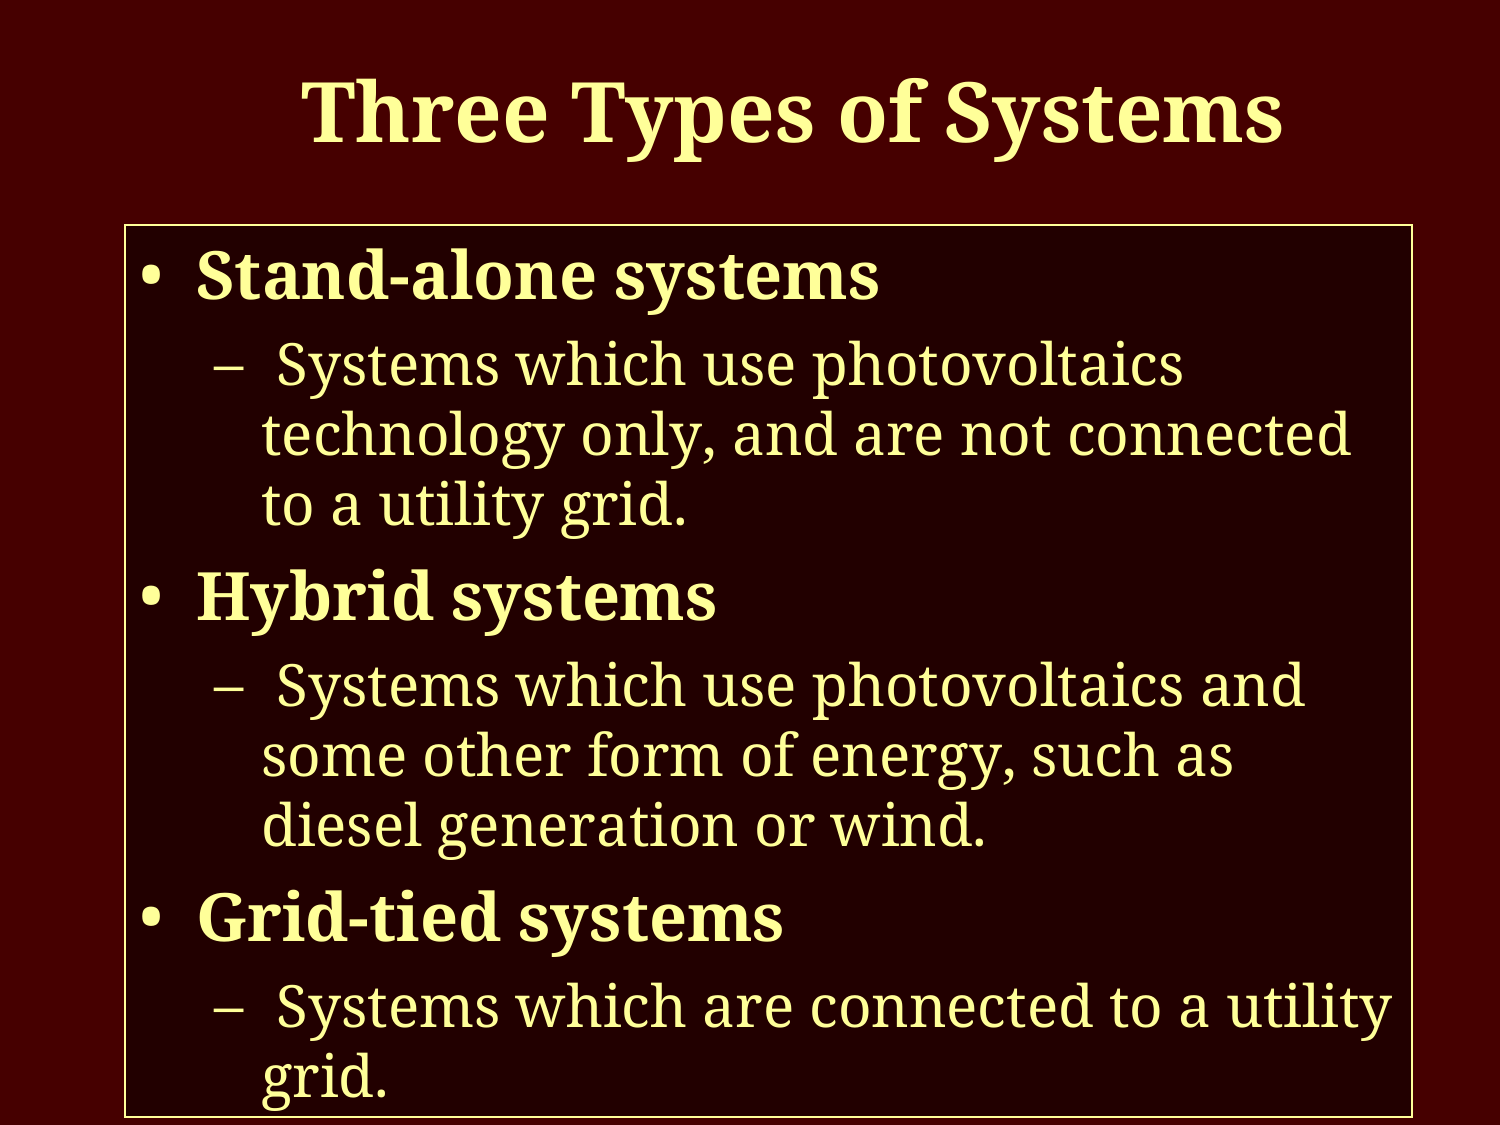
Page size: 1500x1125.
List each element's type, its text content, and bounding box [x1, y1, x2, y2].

title Three Types of Systems [225, 1, 1363, 217]
list Stand-alone systems Systems which use photovoltaics technology only, and are not connected to a utility grid. Hybrid systems Systems which use photovoltaics and some other form of energy, such as diesel generation or wind. Grid-tied systems Systems which are connected to a utility grid. [124, 224, 1413, 1117]
